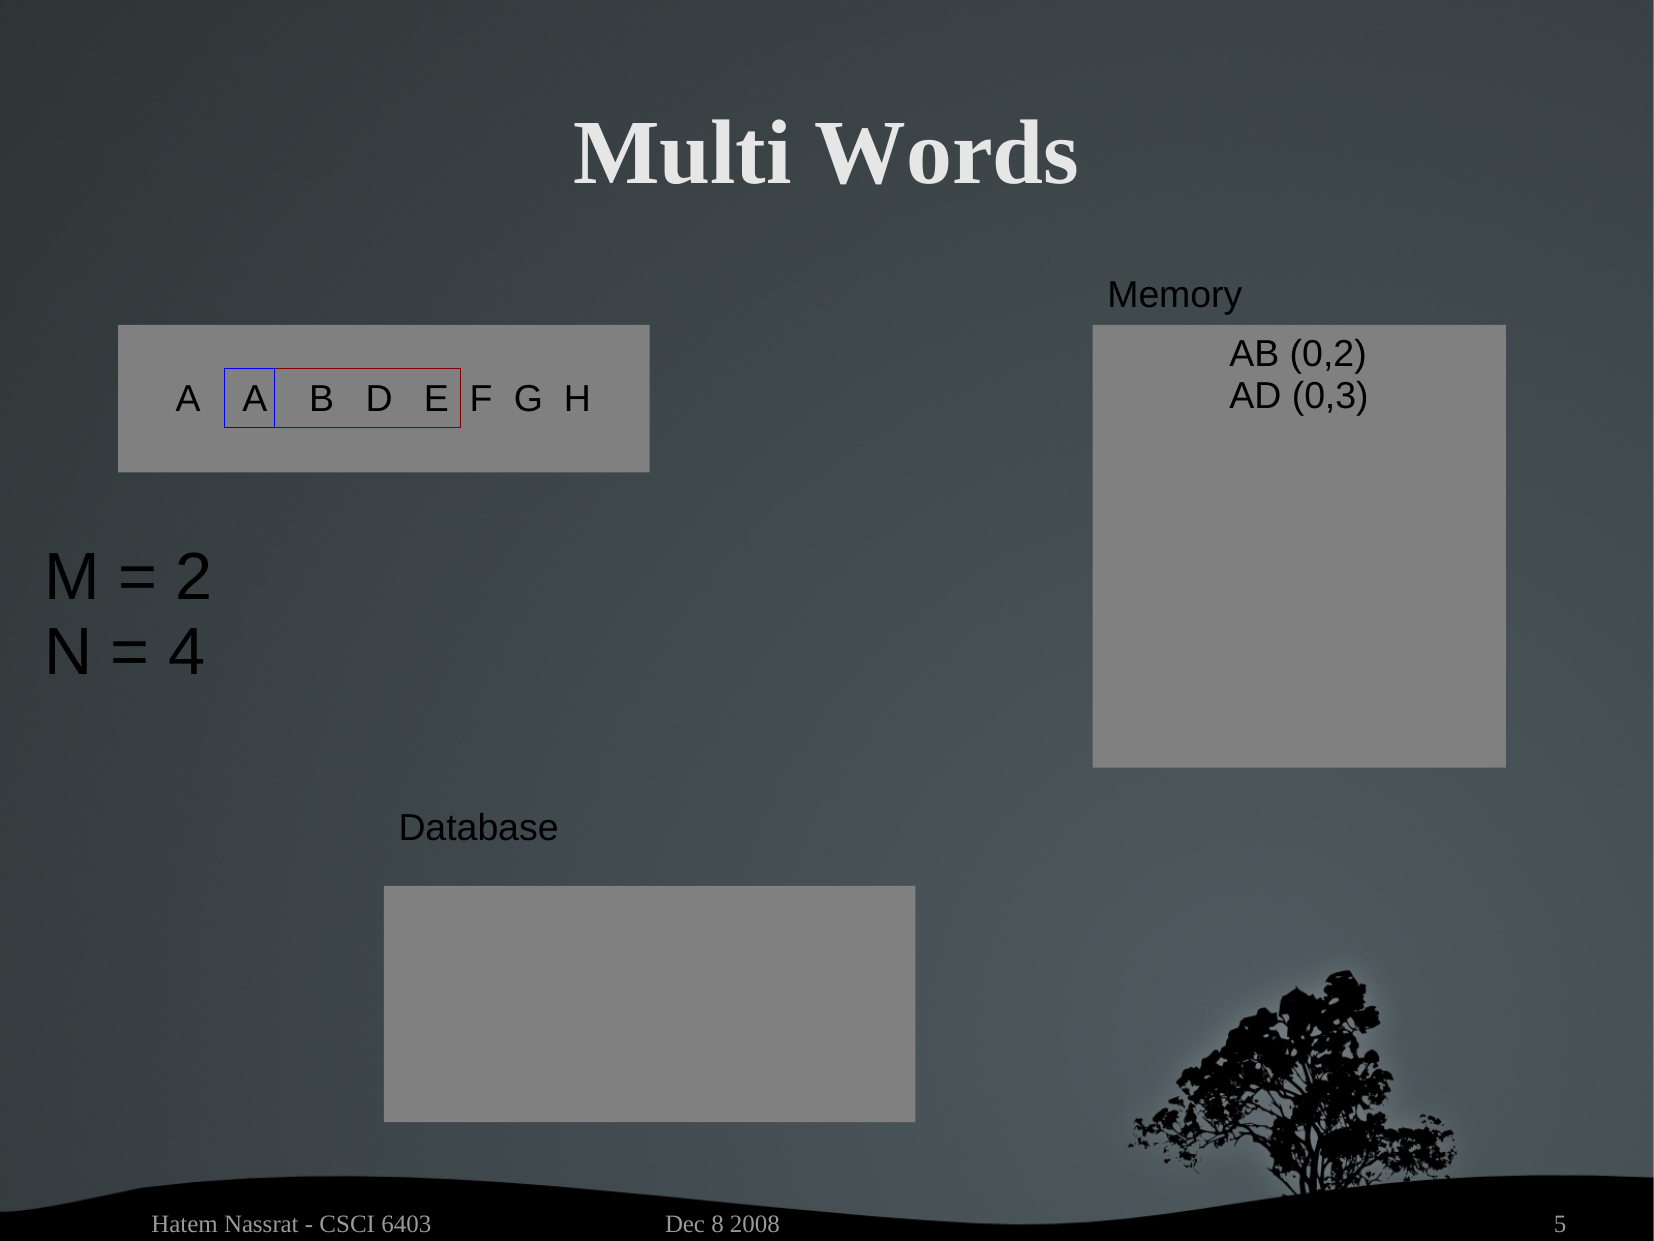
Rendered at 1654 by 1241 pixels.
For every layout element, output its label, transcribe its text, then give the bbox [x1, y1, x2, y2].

text_box M = 2 N = 4 [29, 531, 237, 695]
picture [0, 0, 1654, 1241]
title Multi Words [82, 49, 1571, 257]
text_box A A B D E F G H [118, 324, 650, 473]
text_box [383, 885, 916, 1123]
text_box Memory [1092, 265, 1258, 323]
text_box Database [383, 799, 591, 857]
text_box AB (0,2) AD (0,3) [1092, 324, 1506, 768]
